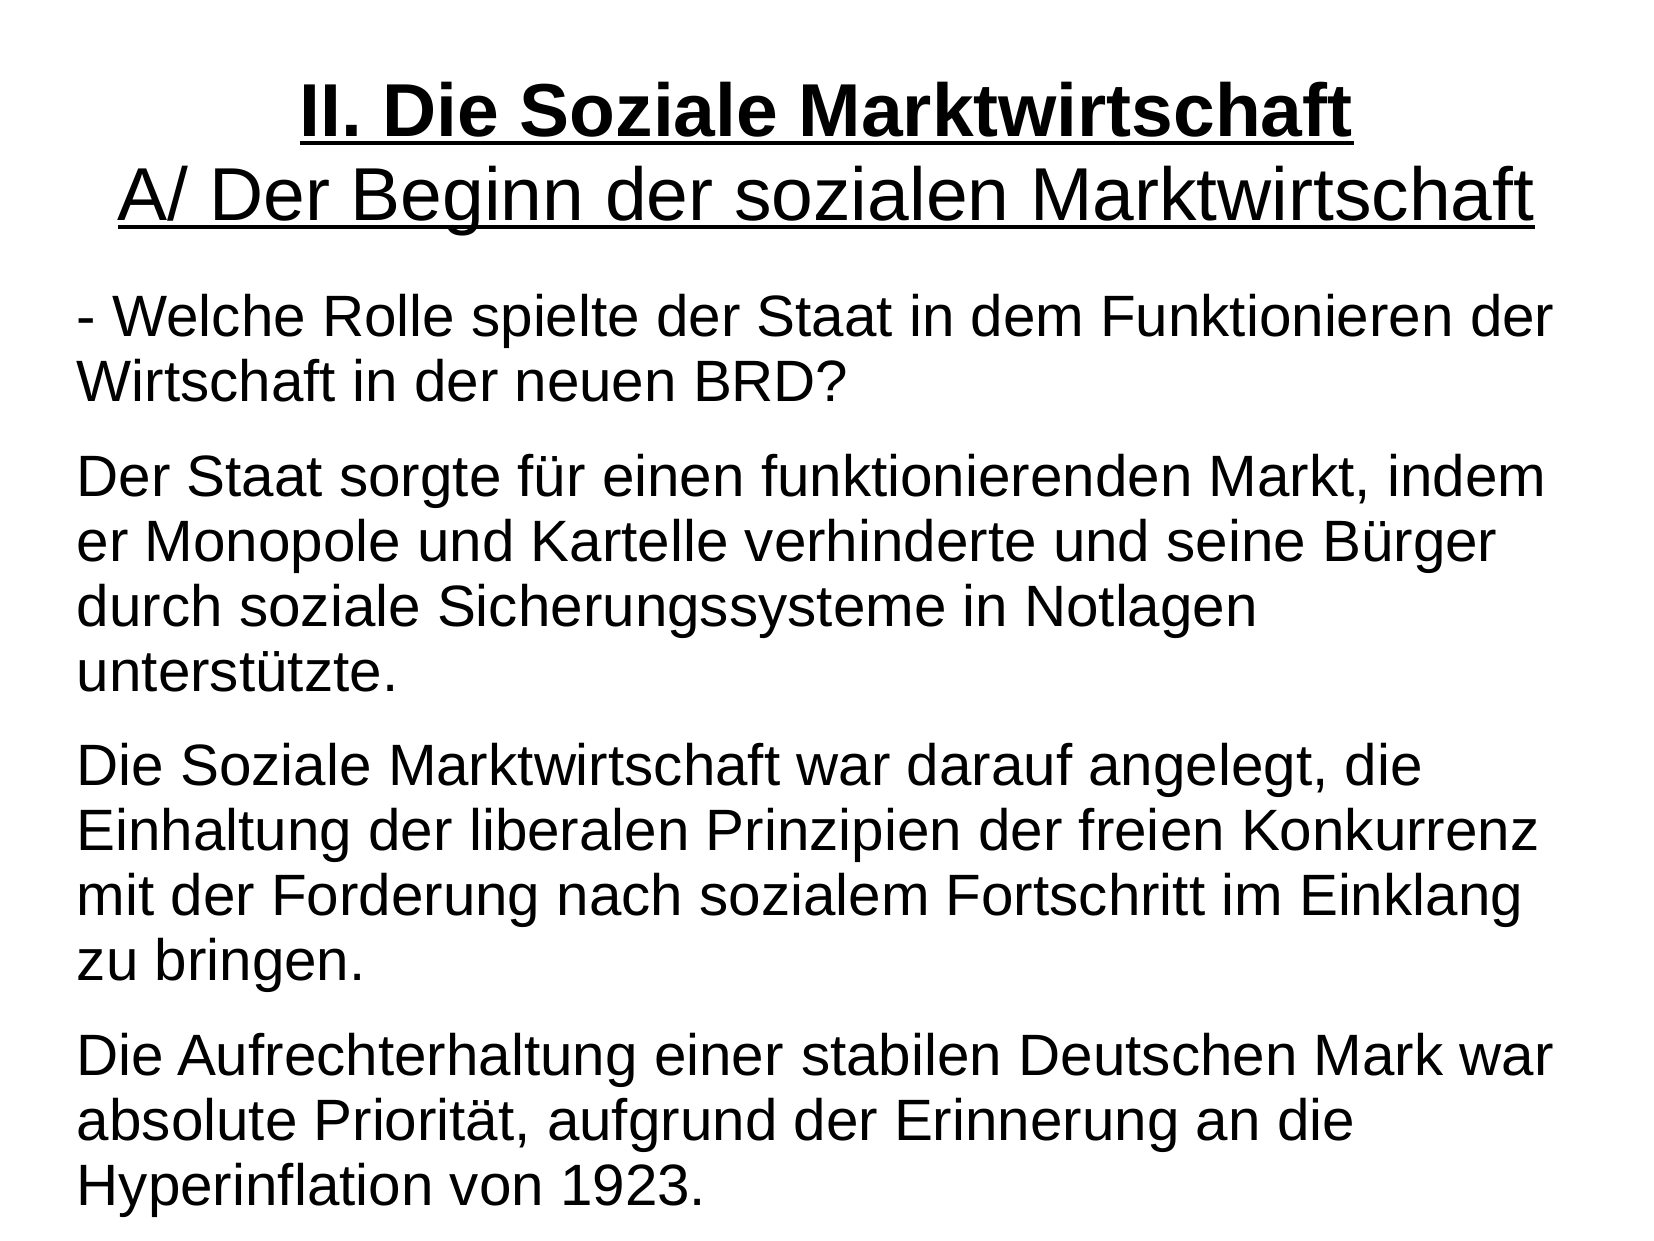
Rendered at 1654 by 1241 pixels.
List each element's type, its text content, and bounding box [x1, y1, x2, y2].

list - Welche Rolle spielte der Staat in dem Funktionieren der Wirtschaft in der neuen BRD? Der Staat sorgte für einen funktionierenden Markt, indem er Monopole und Kartelle verhinderte und seine Bürger durch soziale Sicherungssysteme in Notlagen unterstützte. Die Soziale Marktwirtschaft war darauf angelegt, die Einhaltung der liberalen Prinzipien der freien Konkurrenz mit der Forderung nach sozialem Fortschritt im Einklang zu bringen. Die Aufrechterhaltung einer stabilen Deutschen Mark war absolute Priorität, aufgrund der Erinnerung an die Hyperinflation von 1923. [76, 283, 1565, 1215]
title II. Die Soziale Marktwirtschaft A/ Der Beginn der sozialen Marktwirtschaft [82, 49, 1571, 257]
